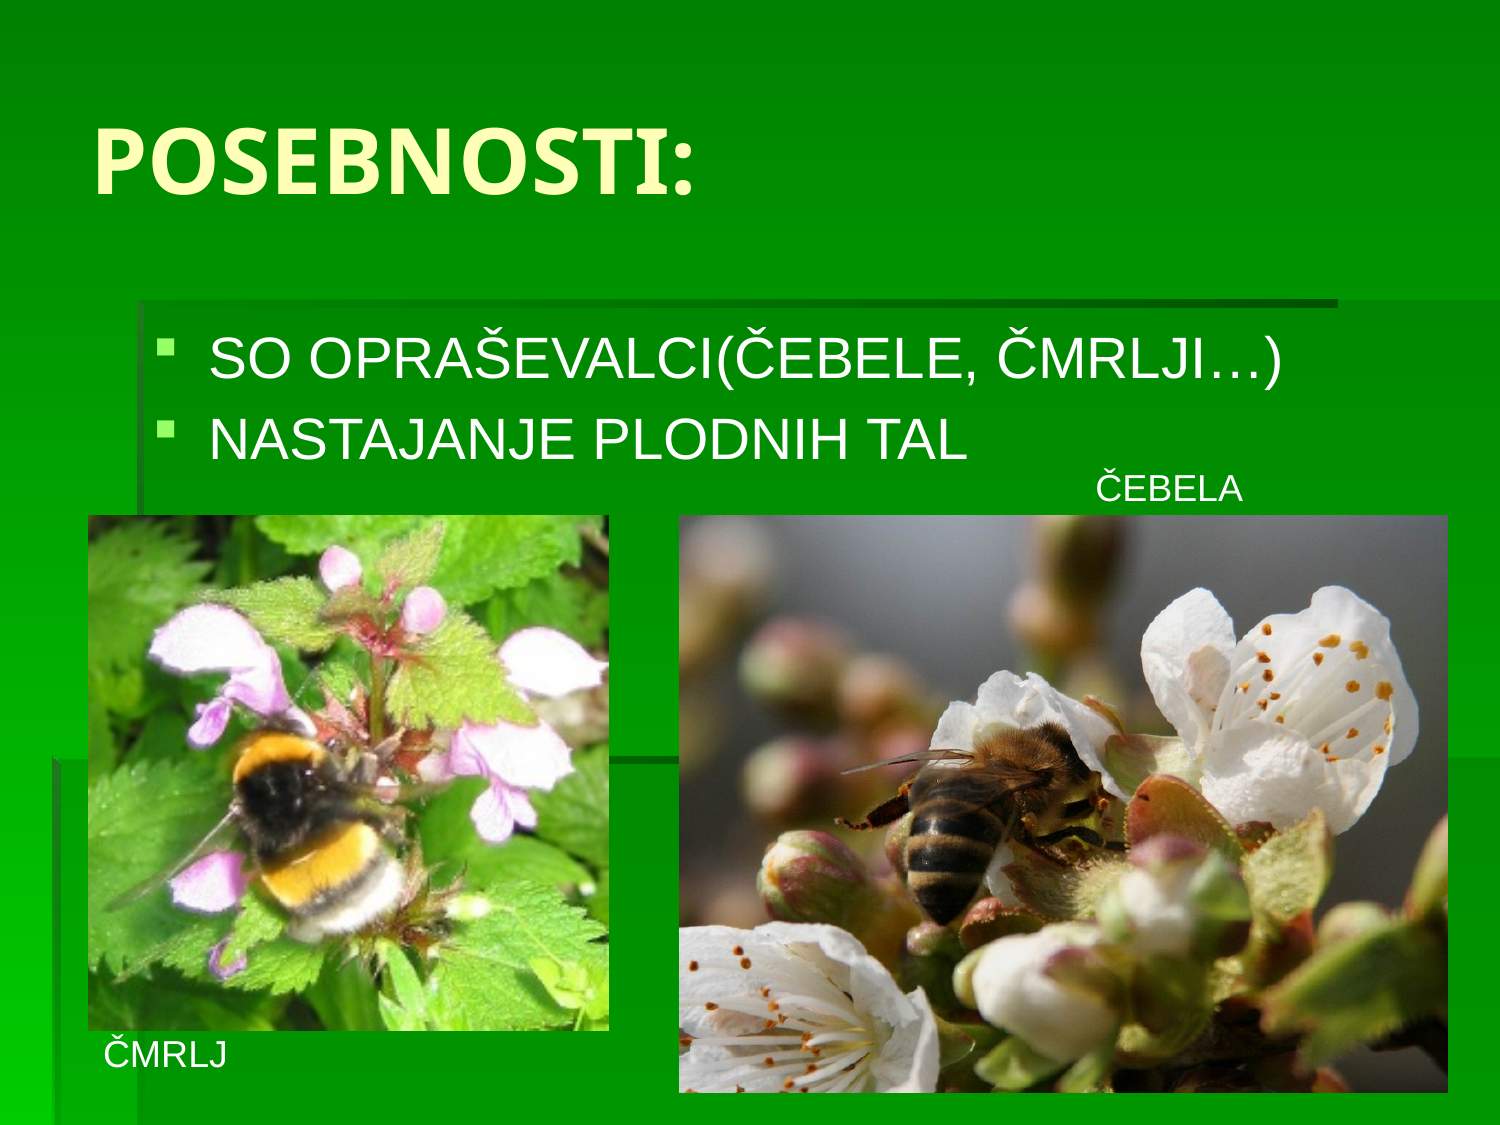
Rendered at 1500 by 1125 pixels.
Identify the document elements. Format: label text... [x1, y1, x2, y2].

picture [88, 515, 609, 1023]
title POSEBNOSTI: [75, 40, 1451, 275]
text_box ČMRLJ [88, 1023, 609, 1083]
text_box ČEBELA [1080, 456, 1471, 517]
picture [679, 515, 1448, 1093]
list SO OPRAŠEVALCI(ČEBELE, ČMRLJI…) NASTAJANJE PLODNIH TAL [137, 312, 1451, 1000]
